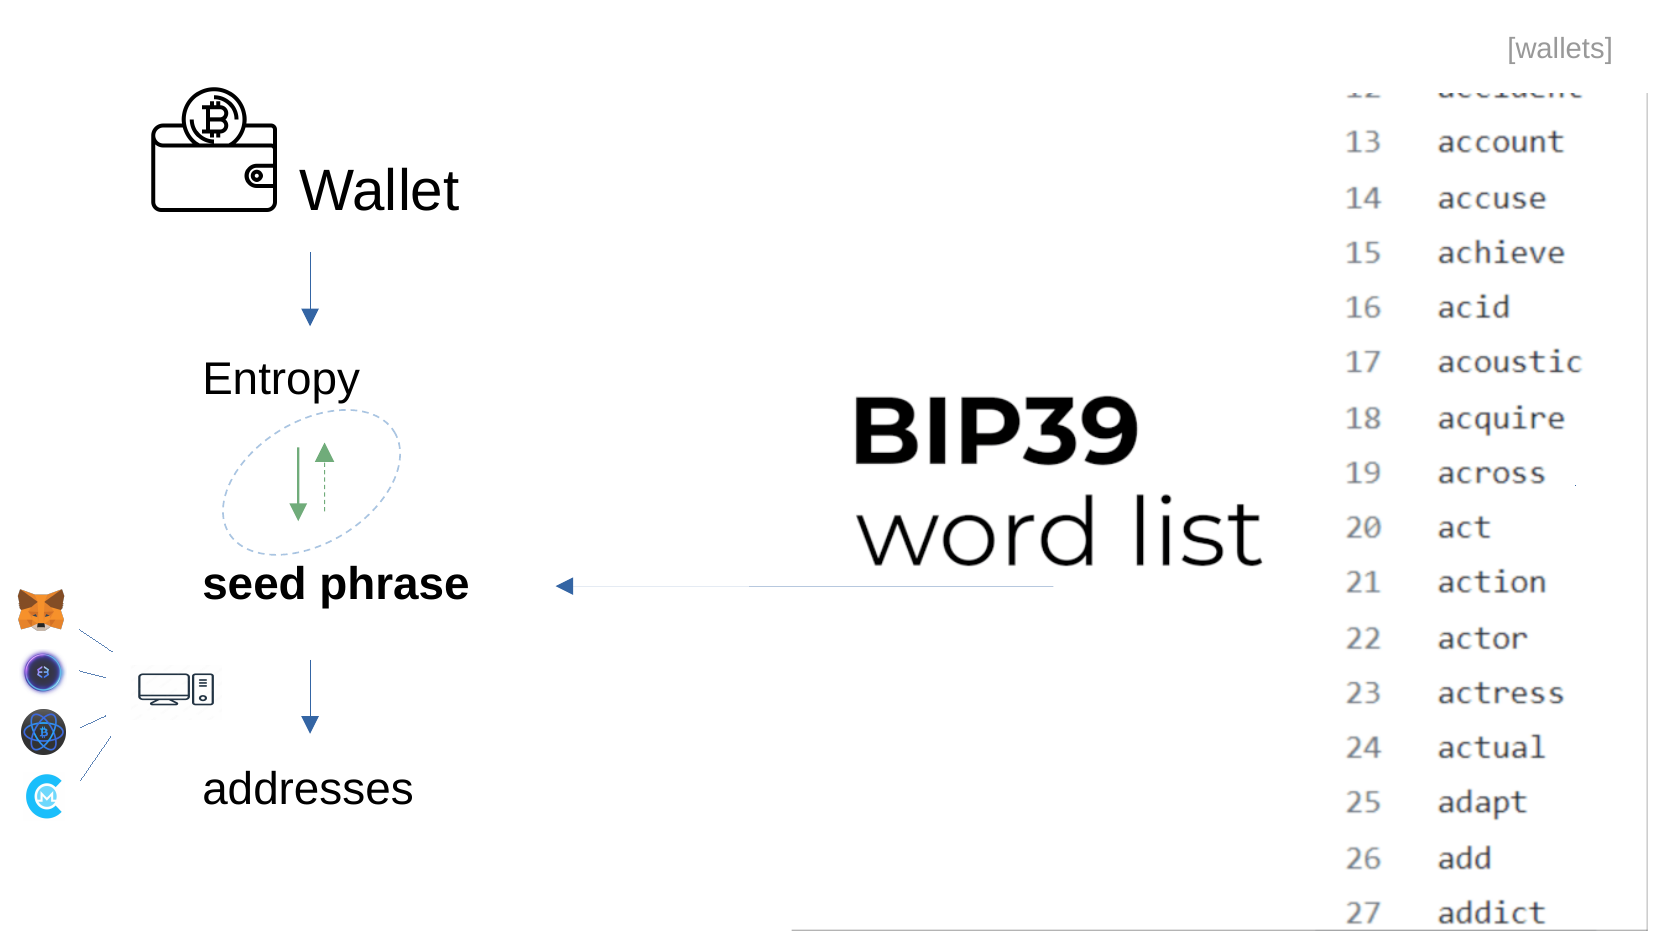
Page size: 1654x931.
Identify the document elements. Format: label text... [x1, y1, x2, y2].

picture [130, 665, 222, 720]
text_box Wallet Entropy seed phrase addresses [187, 150, 1576, 822]
text_box [222, 409, 401, 555]
picture [21, 709, 66, 755]
picture [19, 649, 67, 698]
picture [149, 85, 279, 214]
picture [15, 586, 67, 635]
picture [23, 772, 65, 821]
text_box [wallets] [1492, 25, 1645, 106]
picture [791, 93, 1648, 931]
